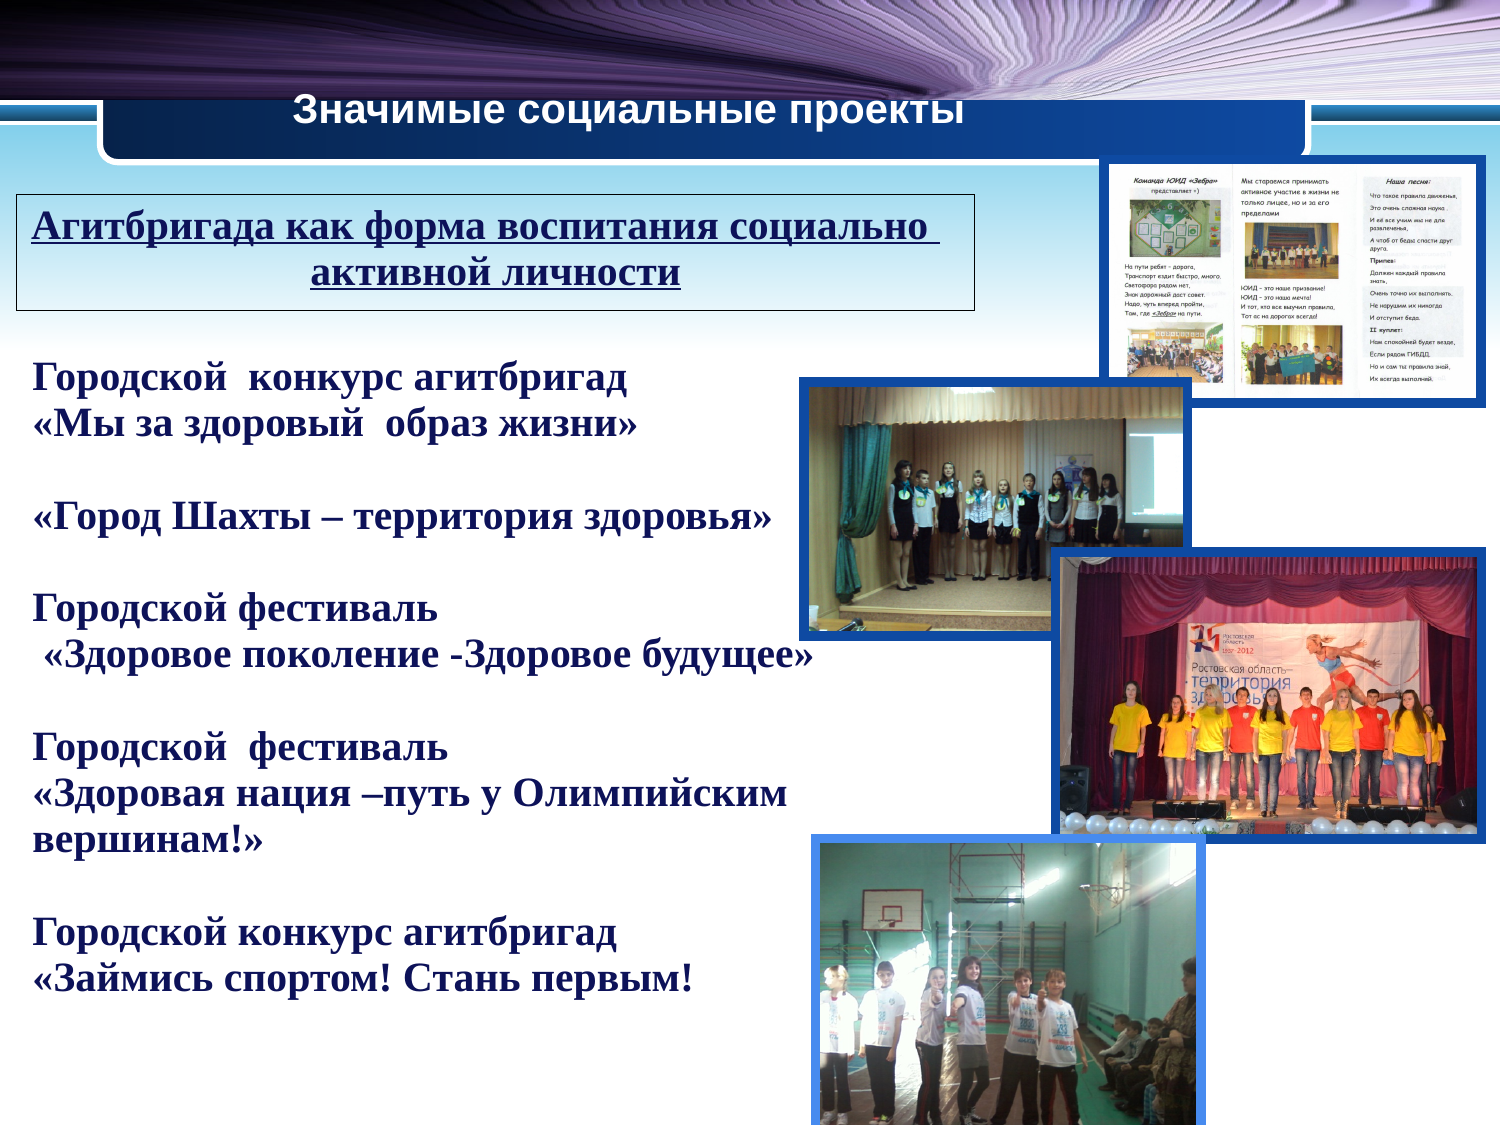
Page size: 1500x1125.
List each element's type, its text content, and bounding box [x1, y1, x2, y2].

text_box Городской конкурс агитбригад «Мы за здоровый образ жизни» «Город Шахты – территория здоровья» Городской фестиваль «Здоровое поколение -Здоровое будущее» Городской фестиваль «Здоровая нация –путь у Олимпийским вершинам!» Городской конкурс агитбригад «Займись спортом! Стань первым! [17, 311, 846, 1125]
picture [1059, 556, 1477, 835]
picture [808, 386, 1183, 632]
picture [820, 843, 1197, 1125]
text_box Агитбригада как форма воспитания социально активной личности [16, 194, 975, 311]
picture [1108, 164, 1477, 399]
picture [0, 0, 1500, 100]
text_box Значимые социальные проекты [277, 78, 986, 144]
